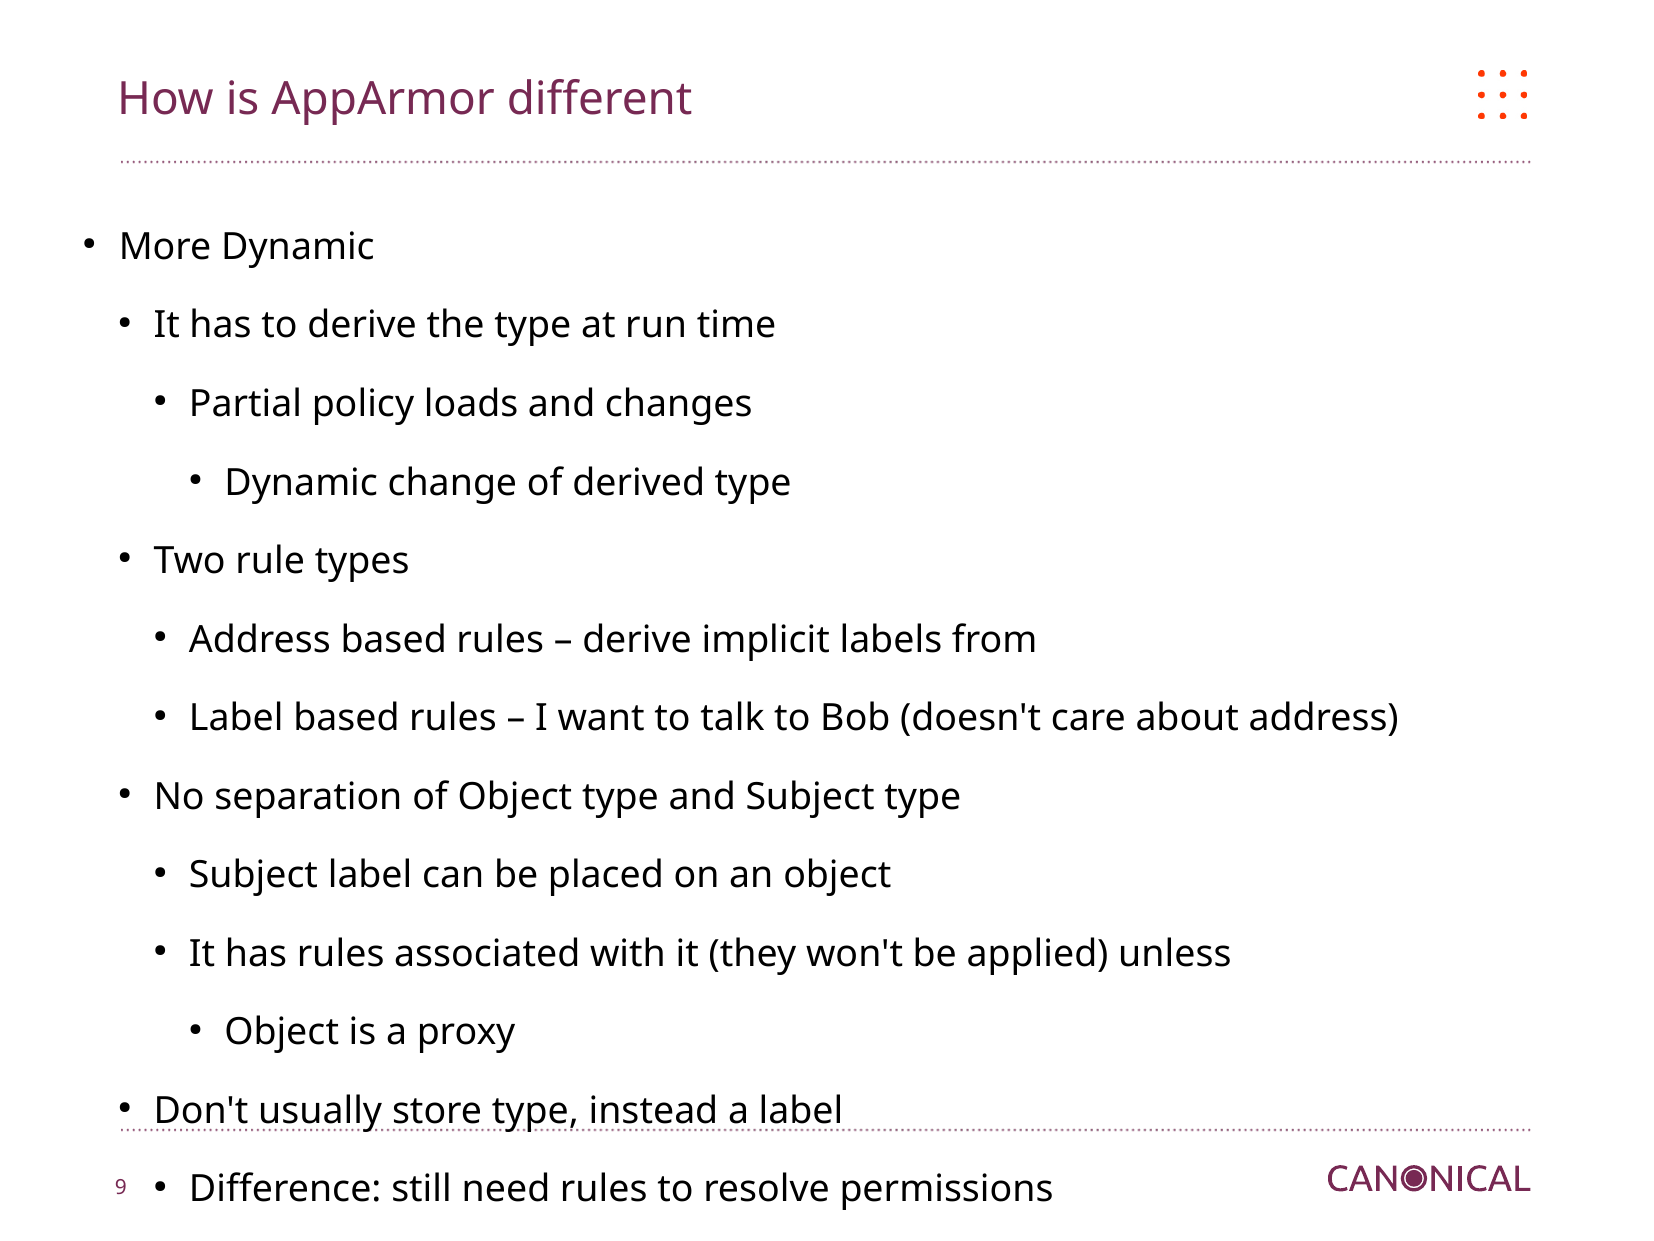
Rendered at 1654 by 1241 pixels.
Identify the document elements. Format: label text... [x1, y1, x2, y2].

title How is AppArmor different [117, 71, 1447, 123]
list More Dynamic It has to derive the type at run time Partial policy loads and changes Dynamic change of derived type Two rule types Address based rules – derive implicit labels from Label based rules – I want to talk to Bob (doesn't care about address) No separation of Object type and Subject type Subject label can be placed on an object It has rules associated with it (they won't be applied) unless Object is a proxy Don't usually store type, instead a label Difference: still need rules to resolve permissions [82, 206, 1571, 1061]
picture [1478, 70, 1527, 119]
picture [111, 1127, 1533, 1134]
picture [111, 159, 1533, 166]
